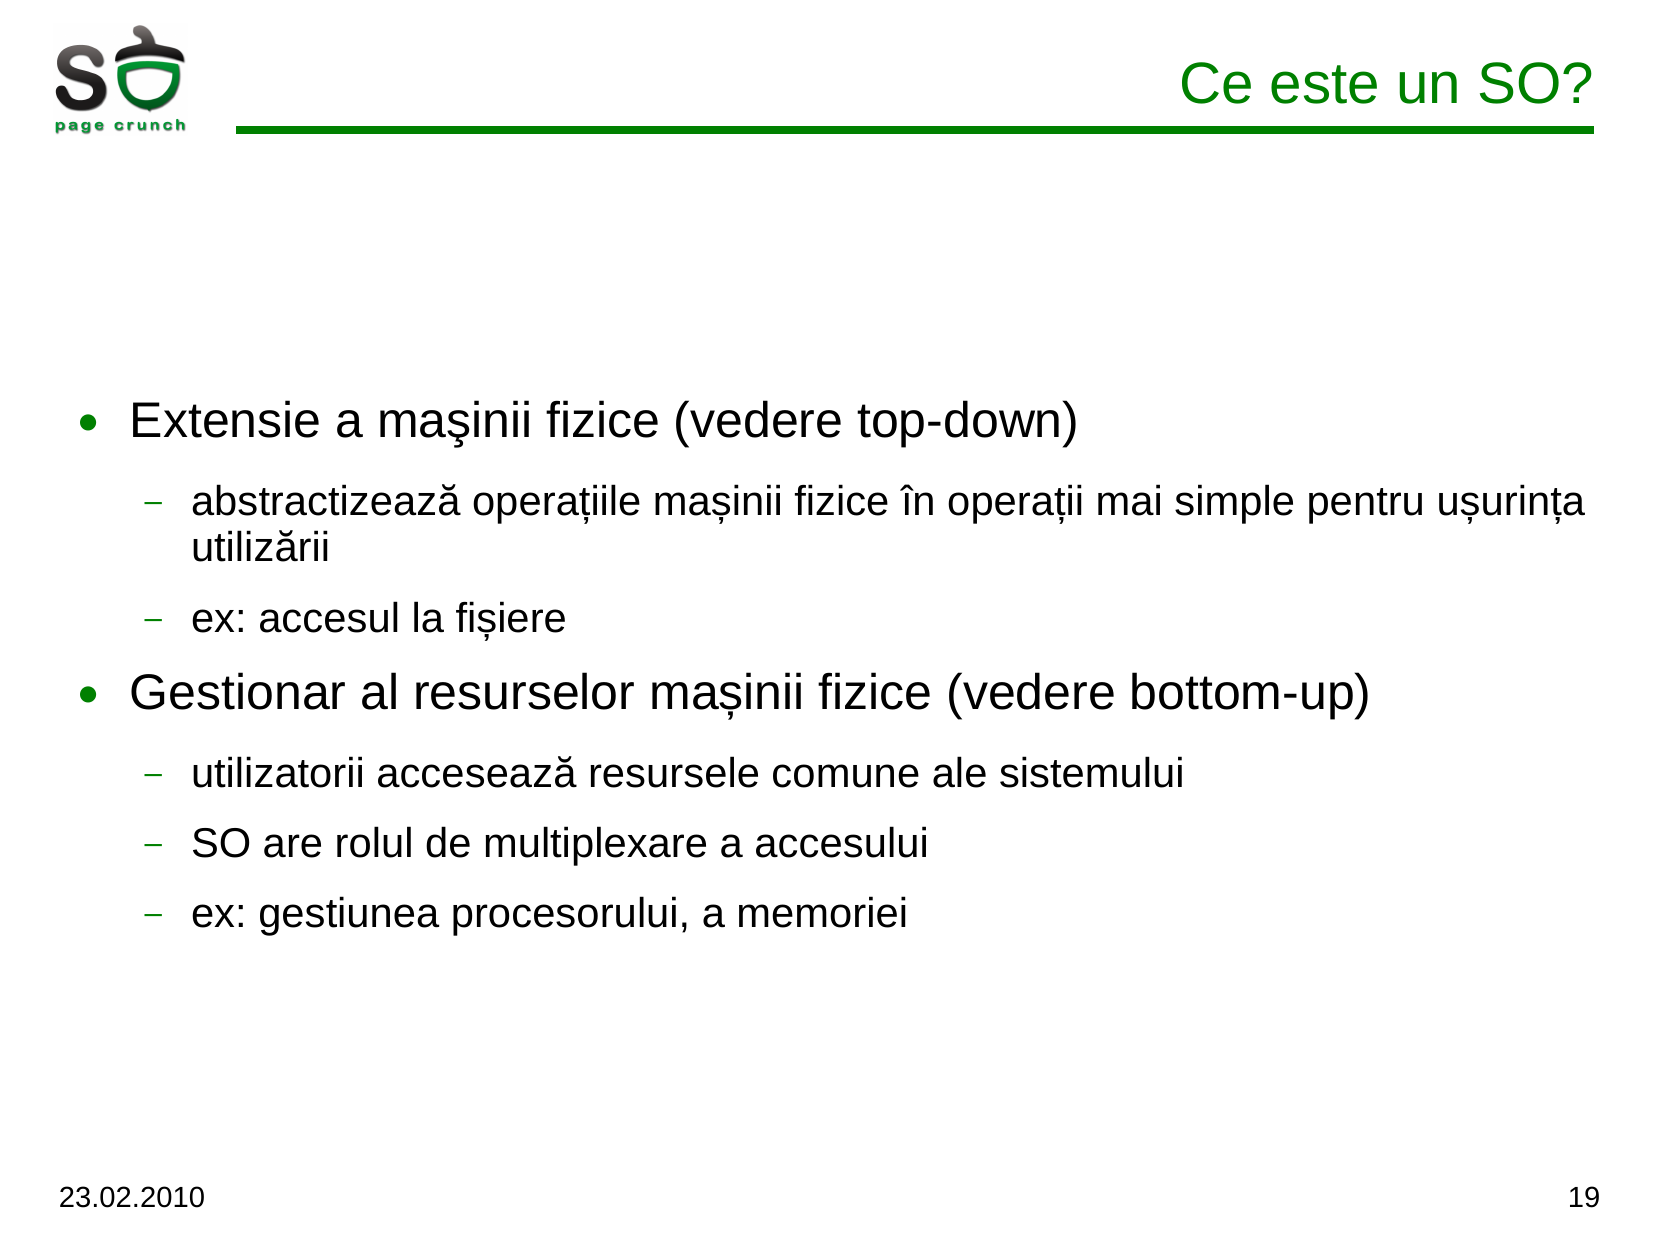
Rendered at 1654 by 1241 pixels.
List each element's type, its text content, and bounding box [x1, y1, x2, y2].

list Extensie a maşinii fizice (vedere top-down) abstractizează operațiile mașinii fizice în operații mai simple pentru ușurința utilizării ex: accesul la fișiere Gestionar al resurselor mașinii fizice (vedere bottom-up) utilizatorii accesează resursele comune ale sistemului SO are rolul de multiplexare a accesului ex: gestiunea procesorului, a memoriei [59, 177, 1595, 1152]
picture [53, 23, 188, 136]
title Ce este un SO? [236, 49, 1595, 119]
